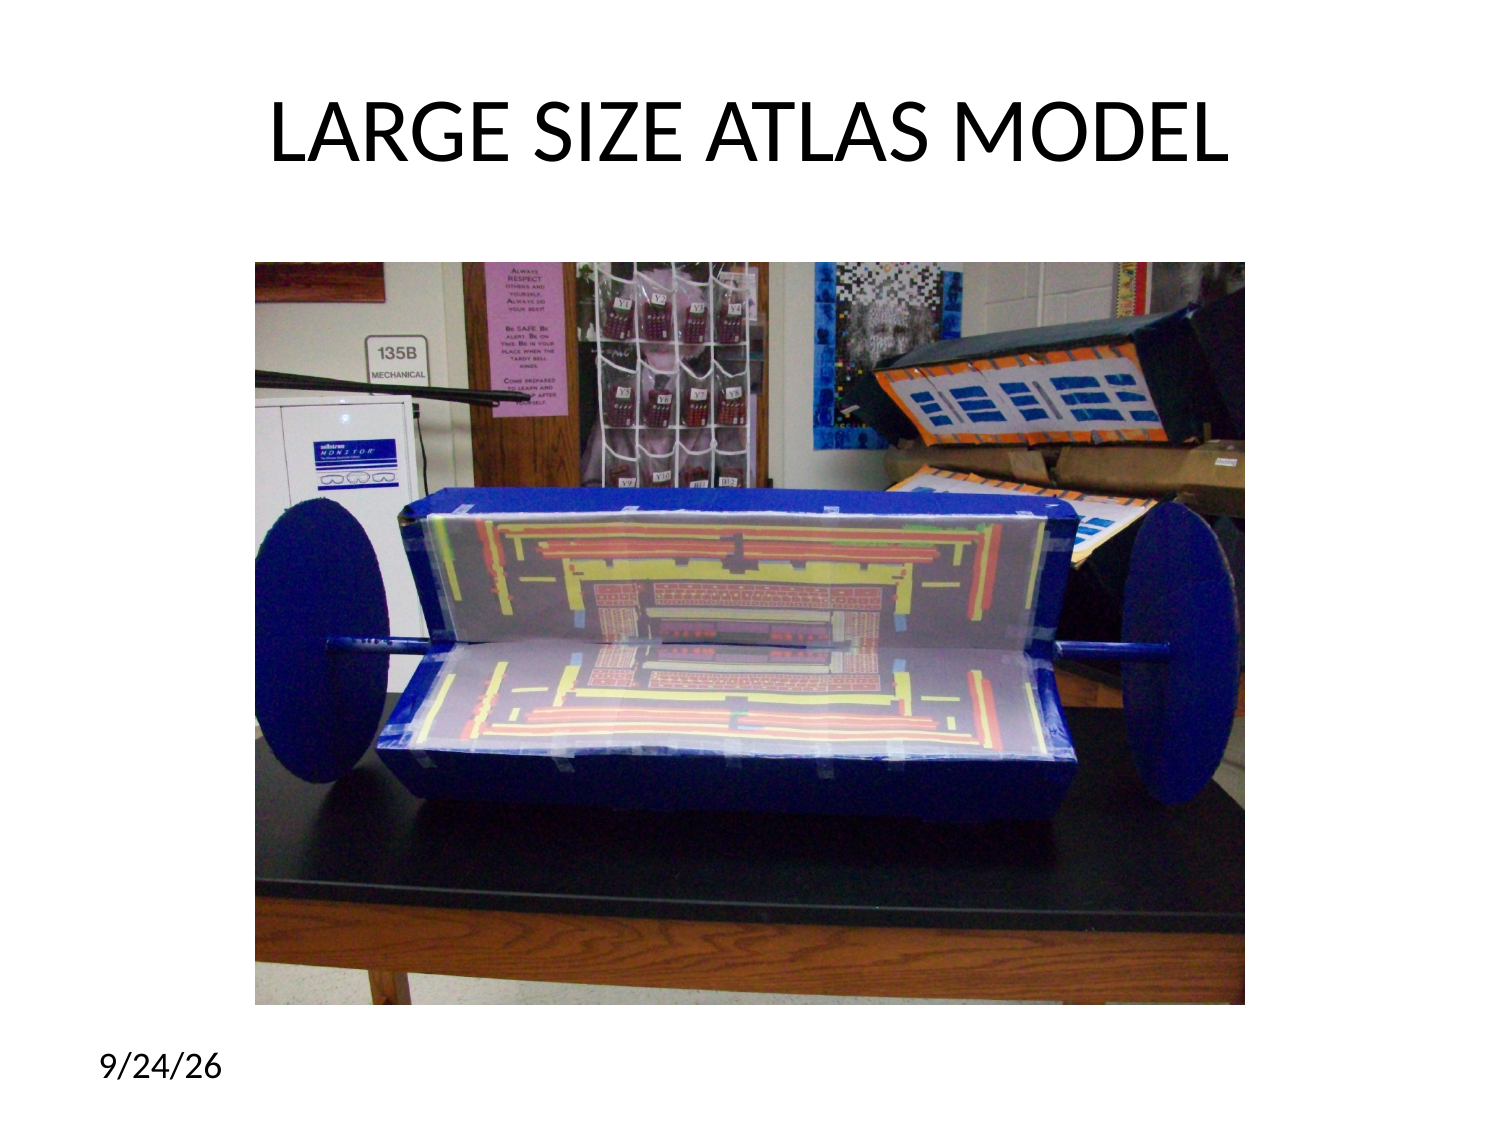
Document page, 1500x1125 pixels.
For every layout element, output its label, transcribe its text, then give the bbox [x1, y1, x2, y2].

picture [255, 262, 1245, 1005]
title LARGE SIZE ATLAS MODEL [75, 45, 1425, 233]
